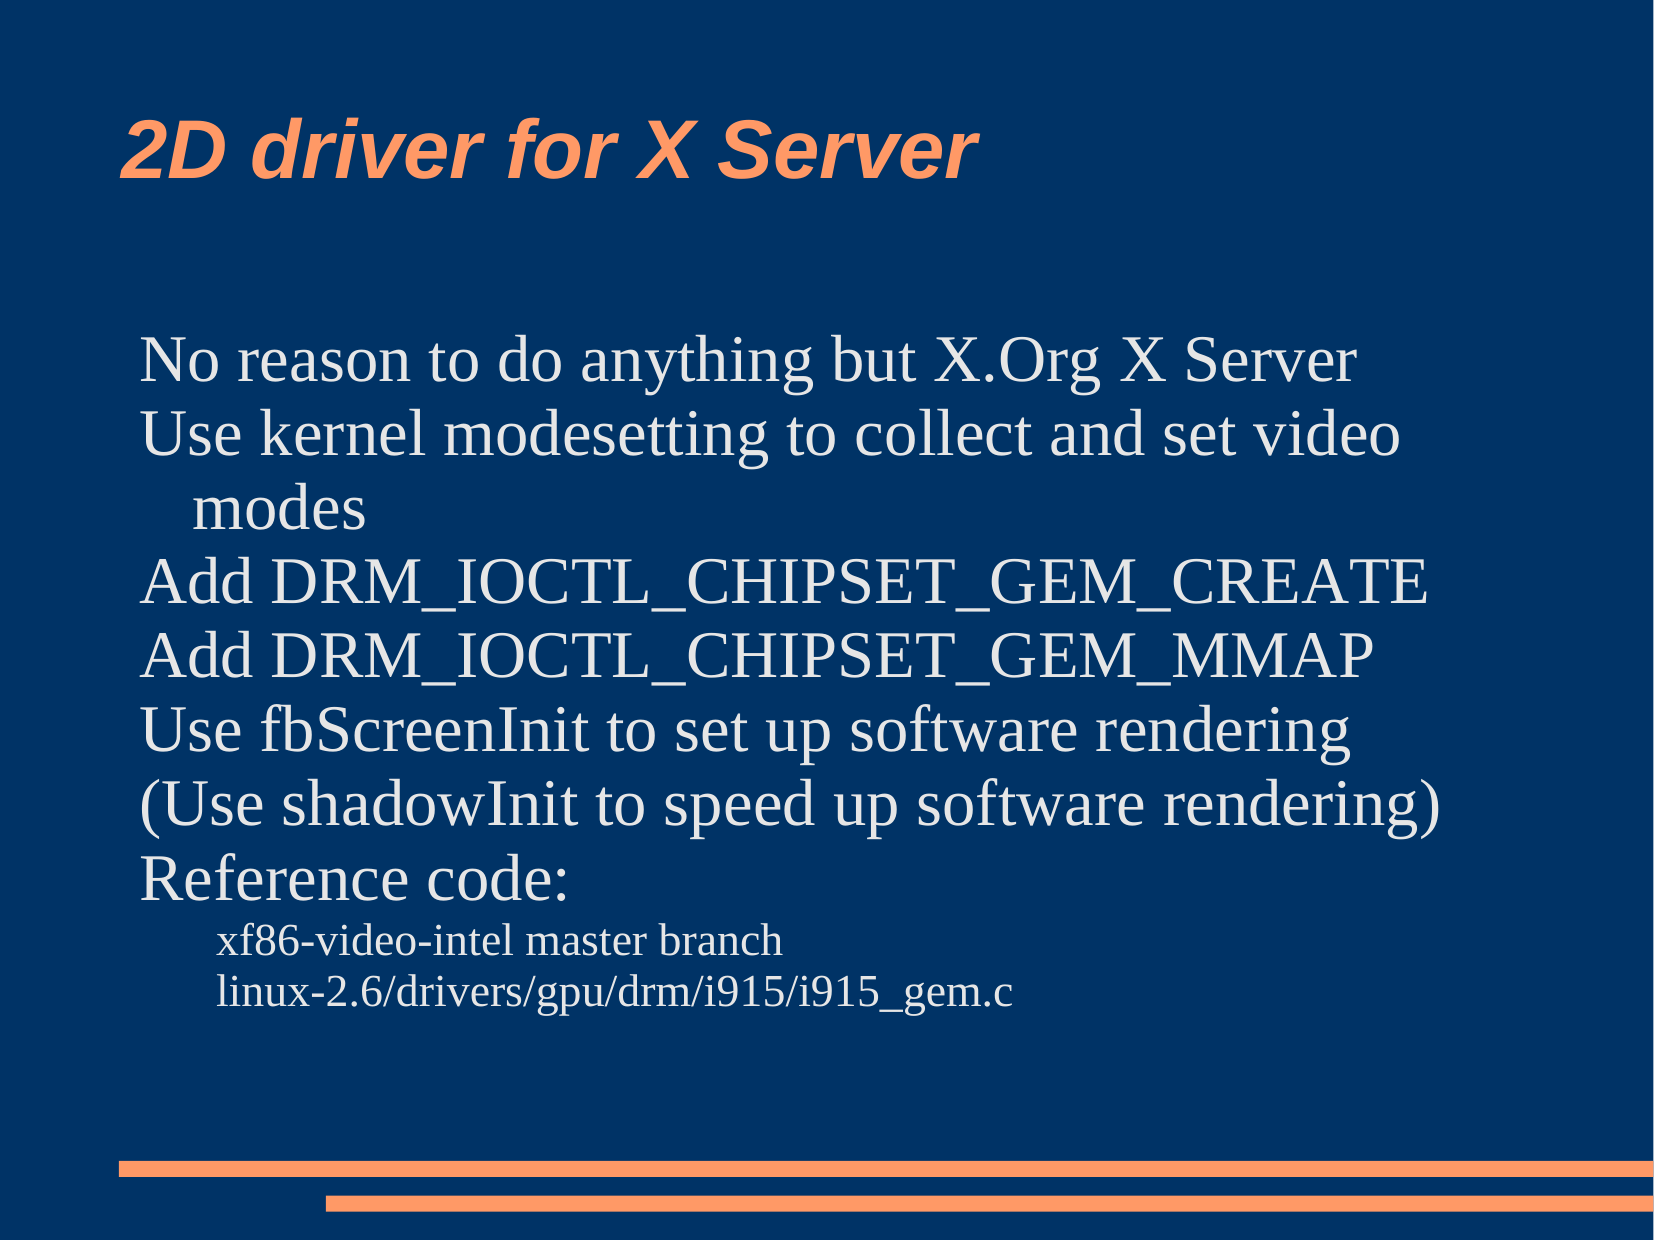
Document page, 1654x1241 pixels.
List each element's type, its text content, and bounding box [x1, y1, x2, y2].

list No reason to do anything but X.Org X Server Use kernel modesetting to collect and set video modes Add DRM_IOCTL_CHIPSET_GEM_CREATE Add DRM_IOCTL_CHIPSET_GEM_MMAP Use fbScreenInit to set up software rendering (Use shadowInit to speed up software rendering) Reference code: xf86-video-intel master branch linux-2.6/drivers/gpu/drm/i915/i915_gem.c [121, 322, 1561, 1118]
title 2D driver for X Server [121, 53, 1534, 247]
